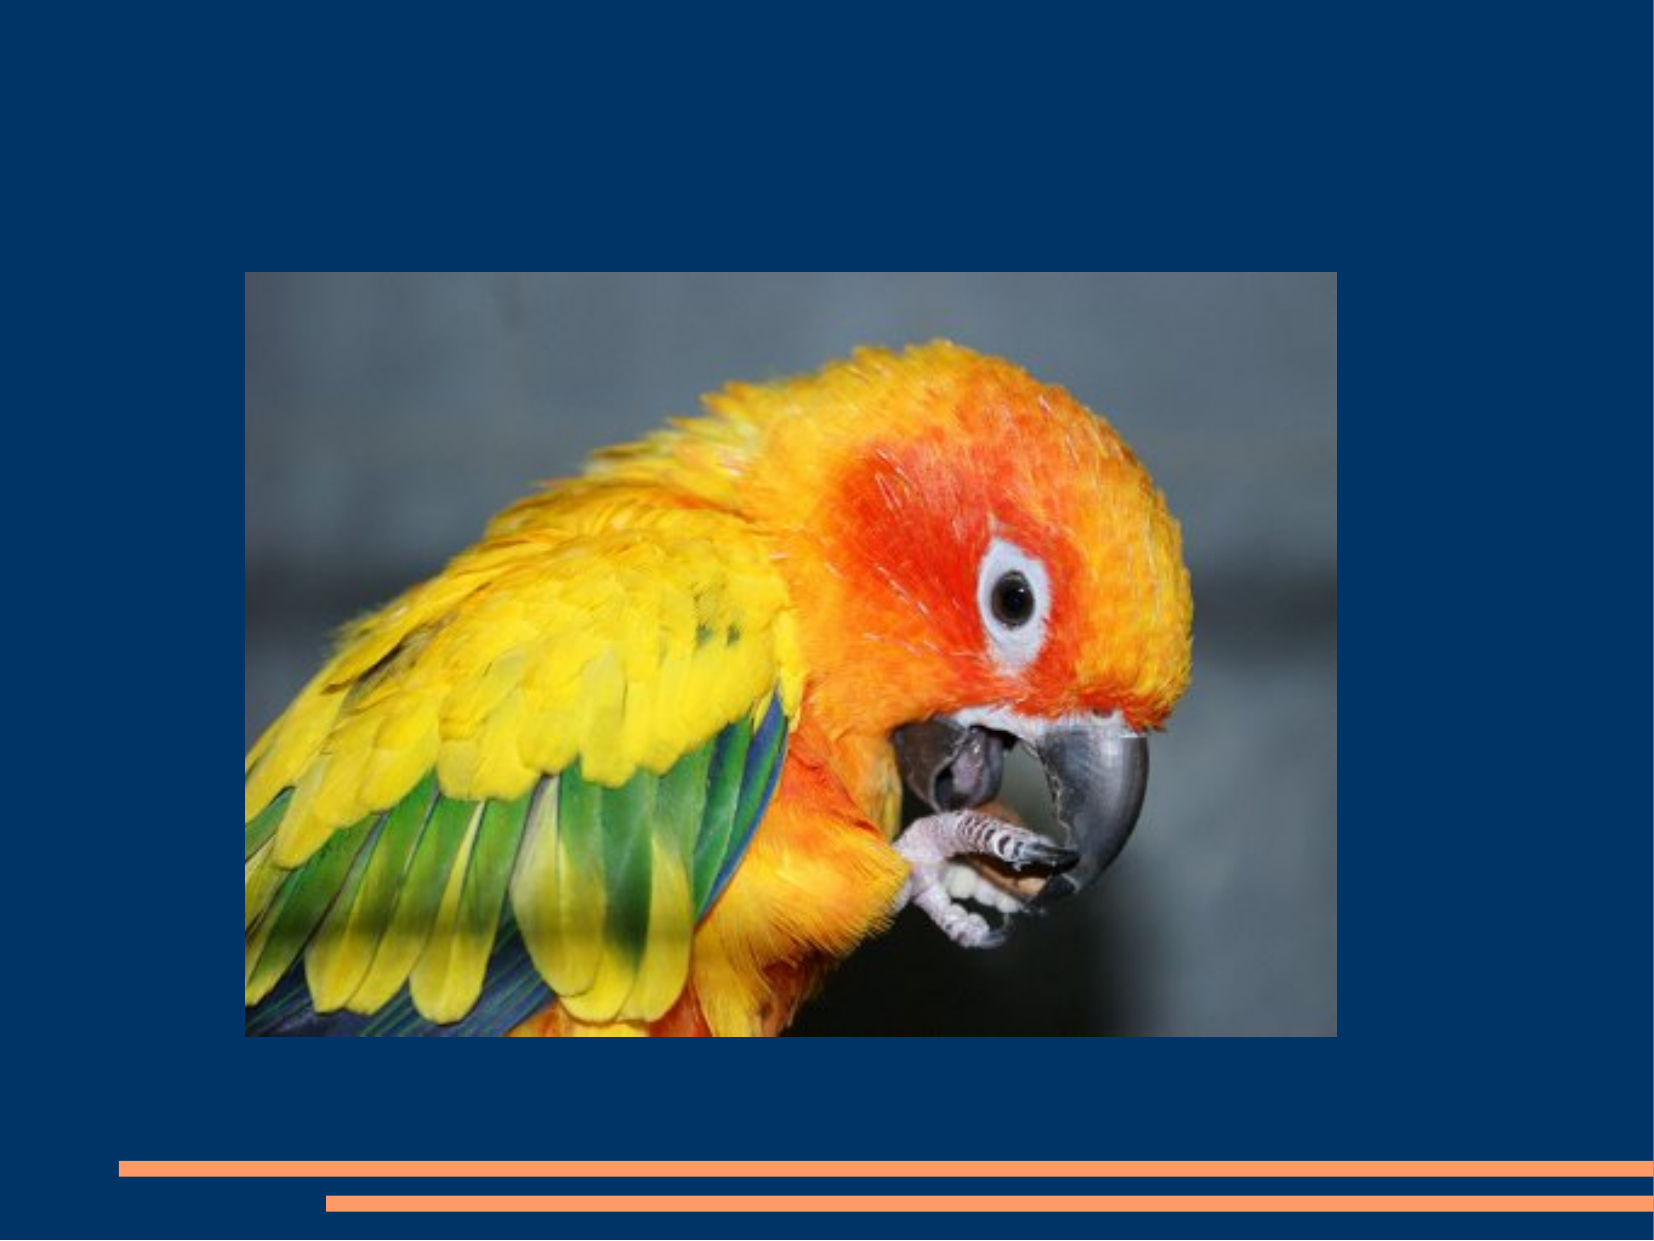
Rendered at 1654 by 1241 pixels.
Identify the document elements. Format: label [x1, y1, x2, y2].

picture [245, 272, 1337, 1037]
